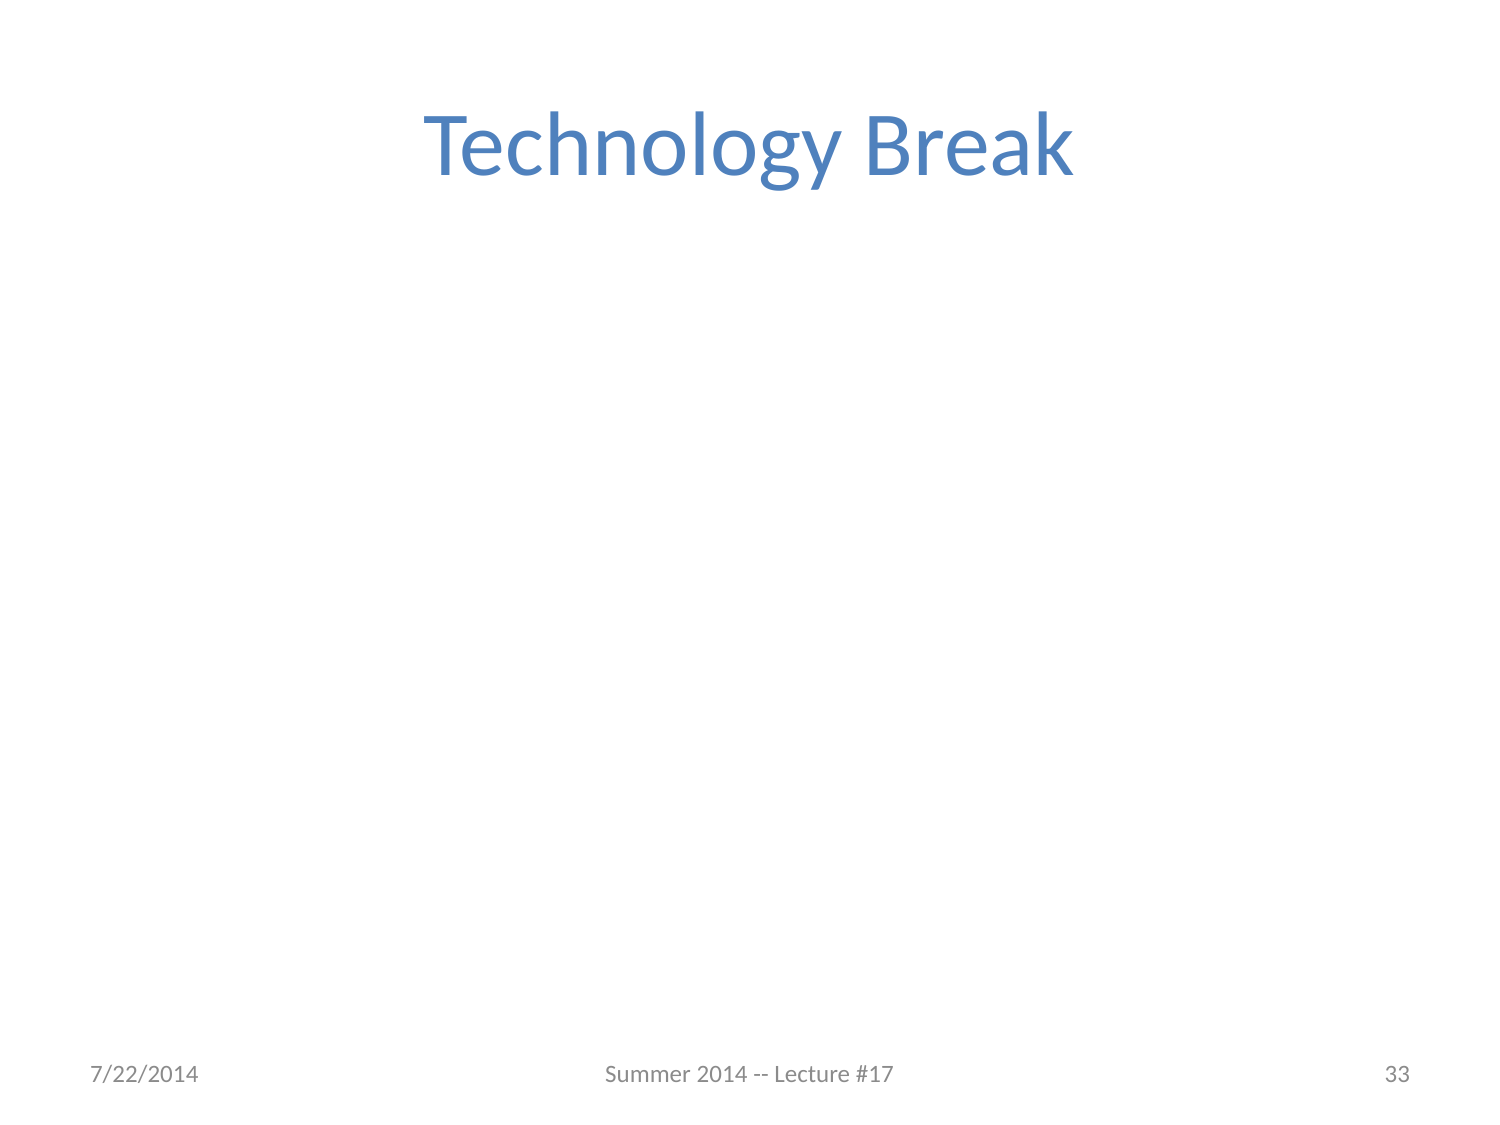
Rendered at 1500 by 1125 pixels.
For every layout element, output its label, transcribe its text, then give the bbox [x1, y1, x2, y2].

footer Summer 2014 -- Lecture #17 [512, 1042, 988, 1103]
title Technology Break [75, 45, 1425, 233]
slide_number 7/22/2014 [75, 1042, 425, 1103]
slide_number <number> [1074, 1042, 1425, 1103]
